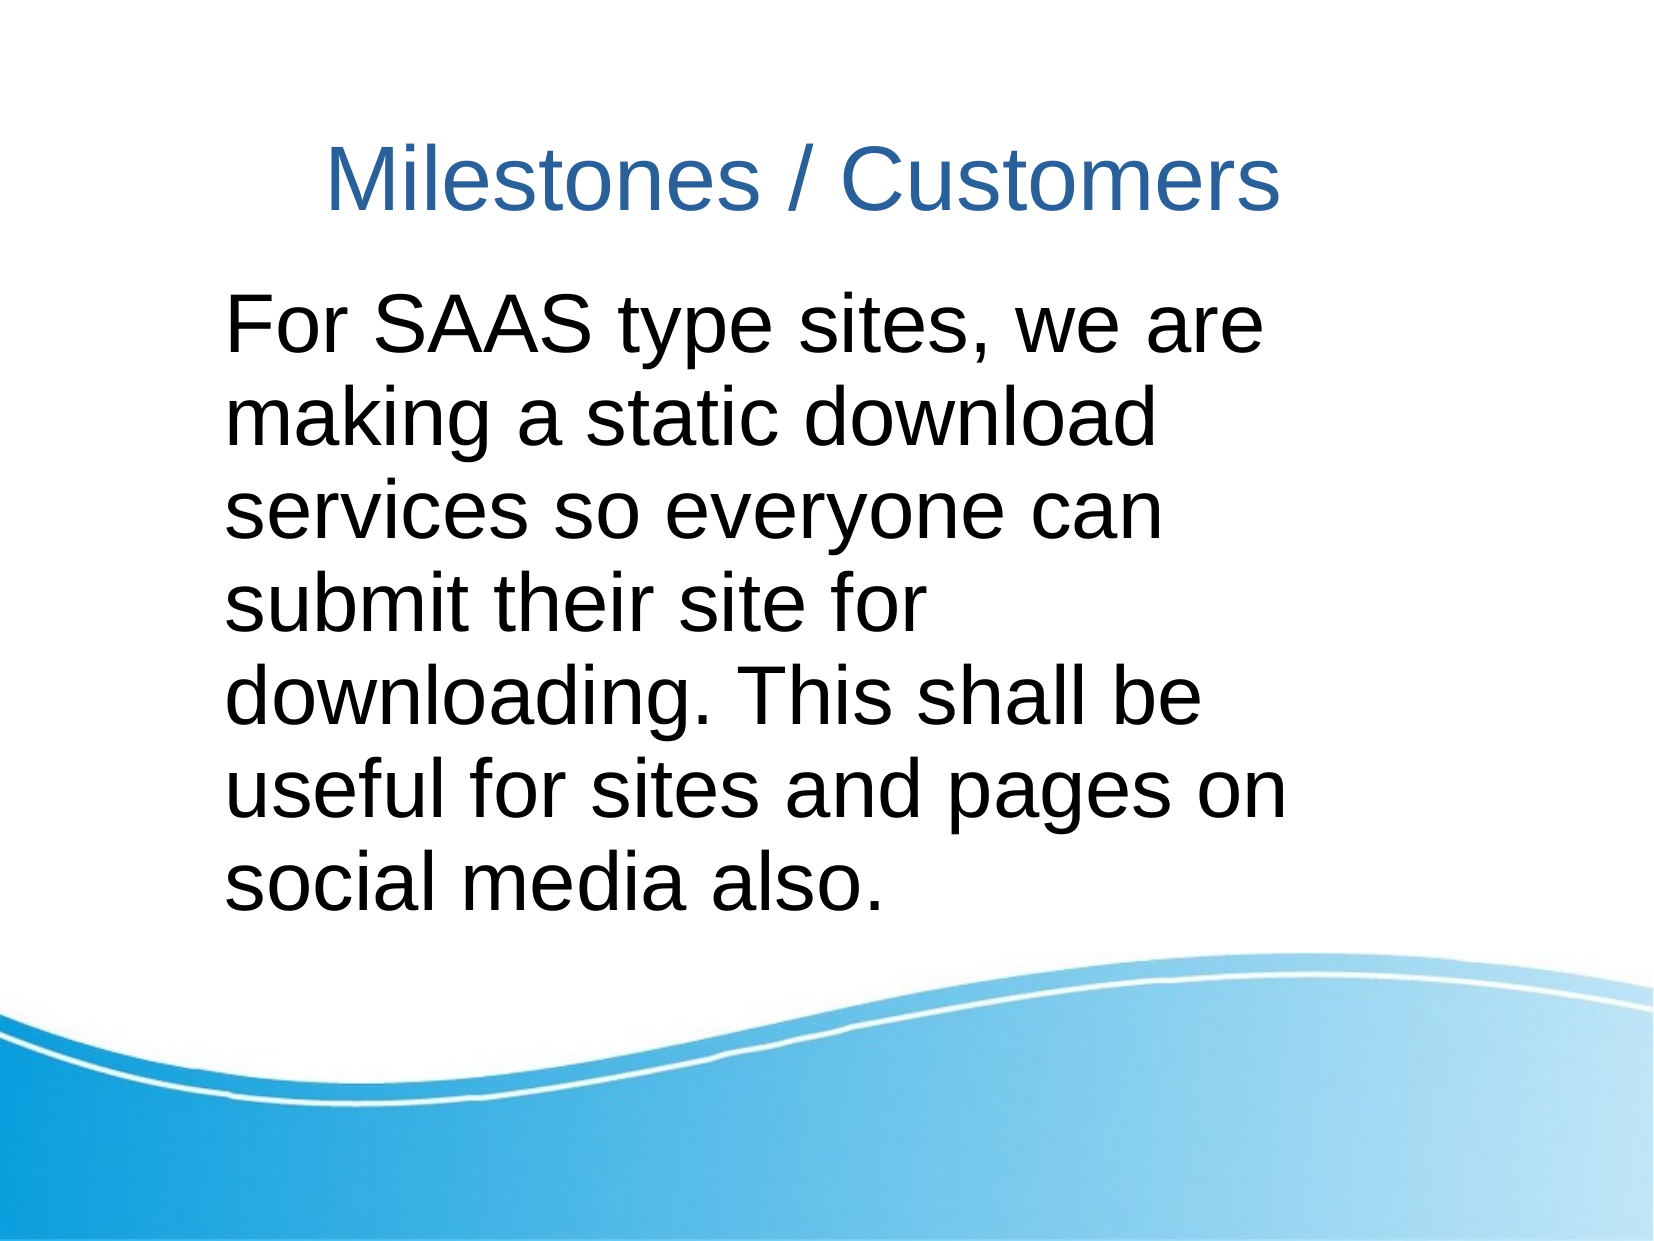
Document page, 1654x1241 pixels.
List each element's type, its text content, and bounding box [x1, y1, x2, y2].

picture [0, 952, 1654, 1241]
title Milestones / Customers [60, 75, 1549, 283]
text_box For SAAS type sites, we are making a static download services so everyone can submit their site for downloading. This shall be useful for sites and pages on social media also. [210, 270, 1366, 956]
